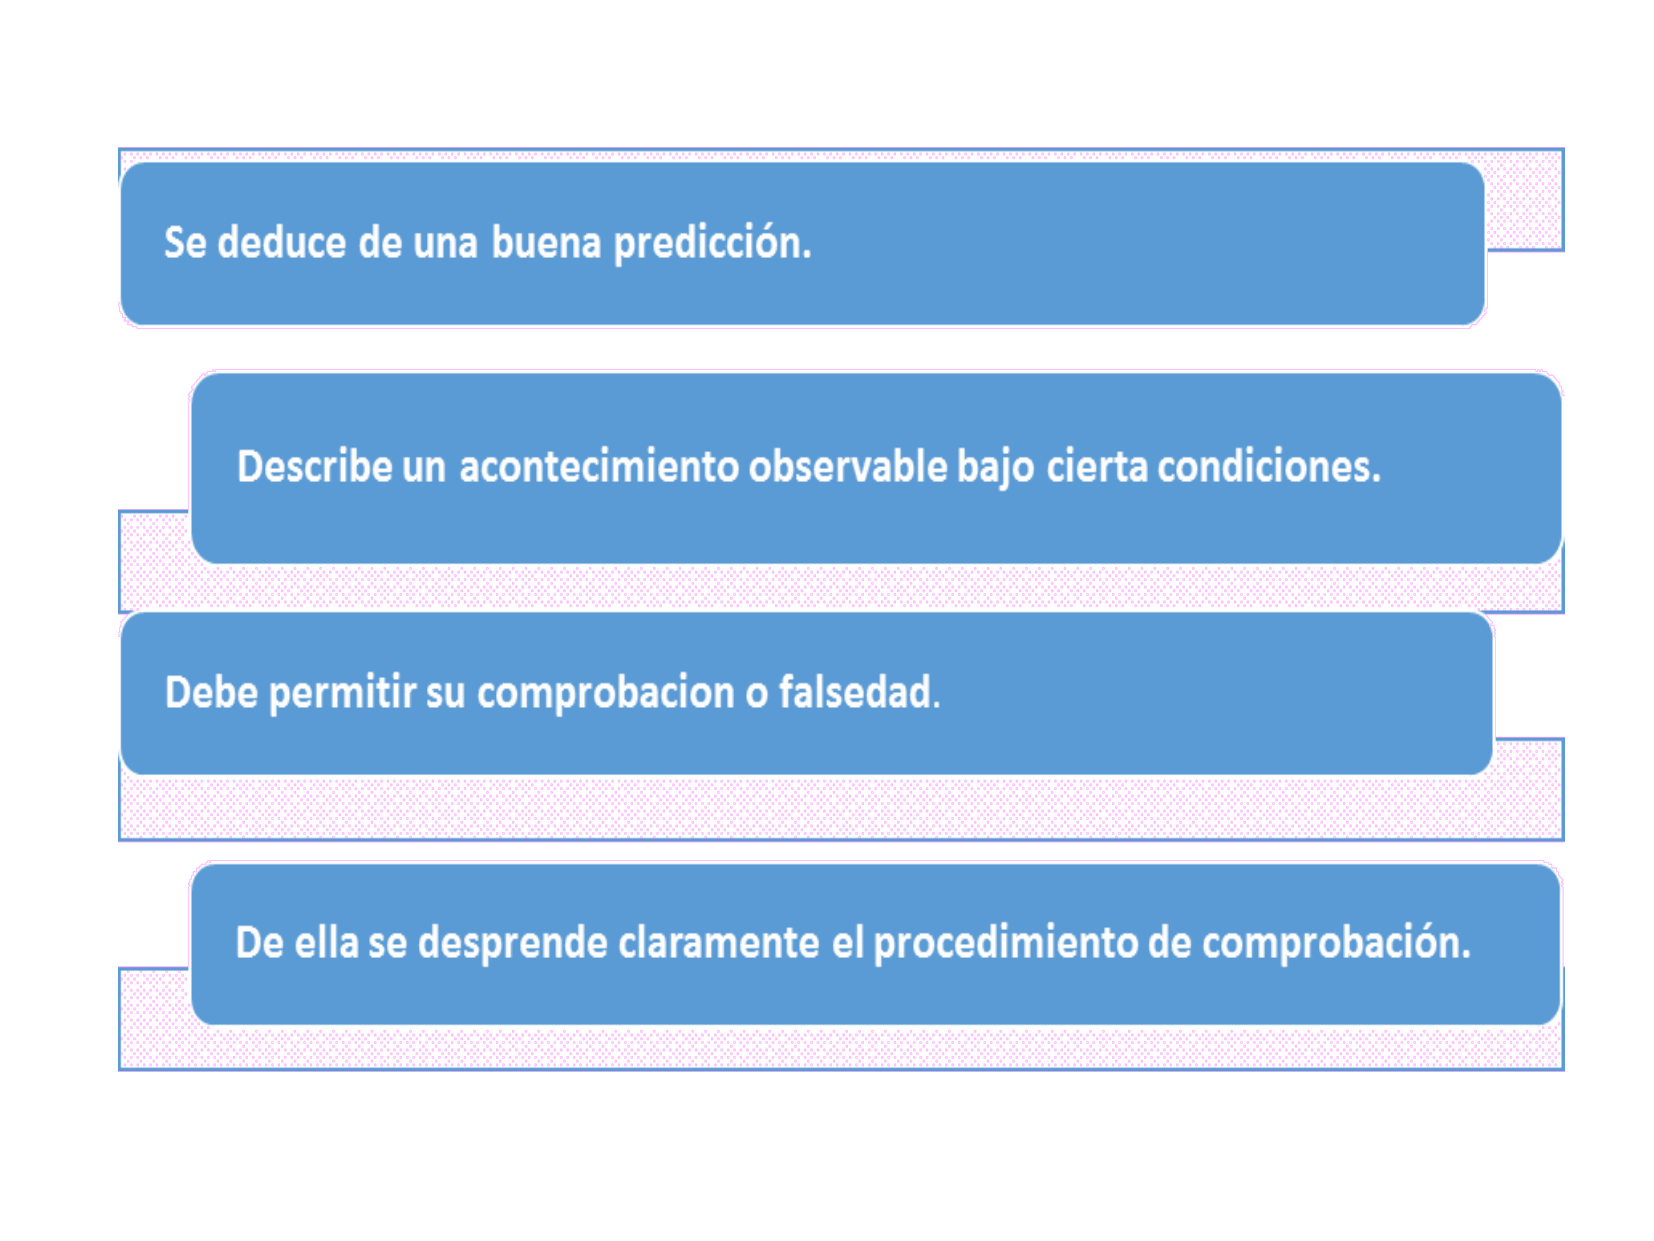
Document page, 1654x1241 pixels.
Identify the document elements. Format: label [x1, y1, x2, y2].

picture [118, 118, 1565, 1098]
